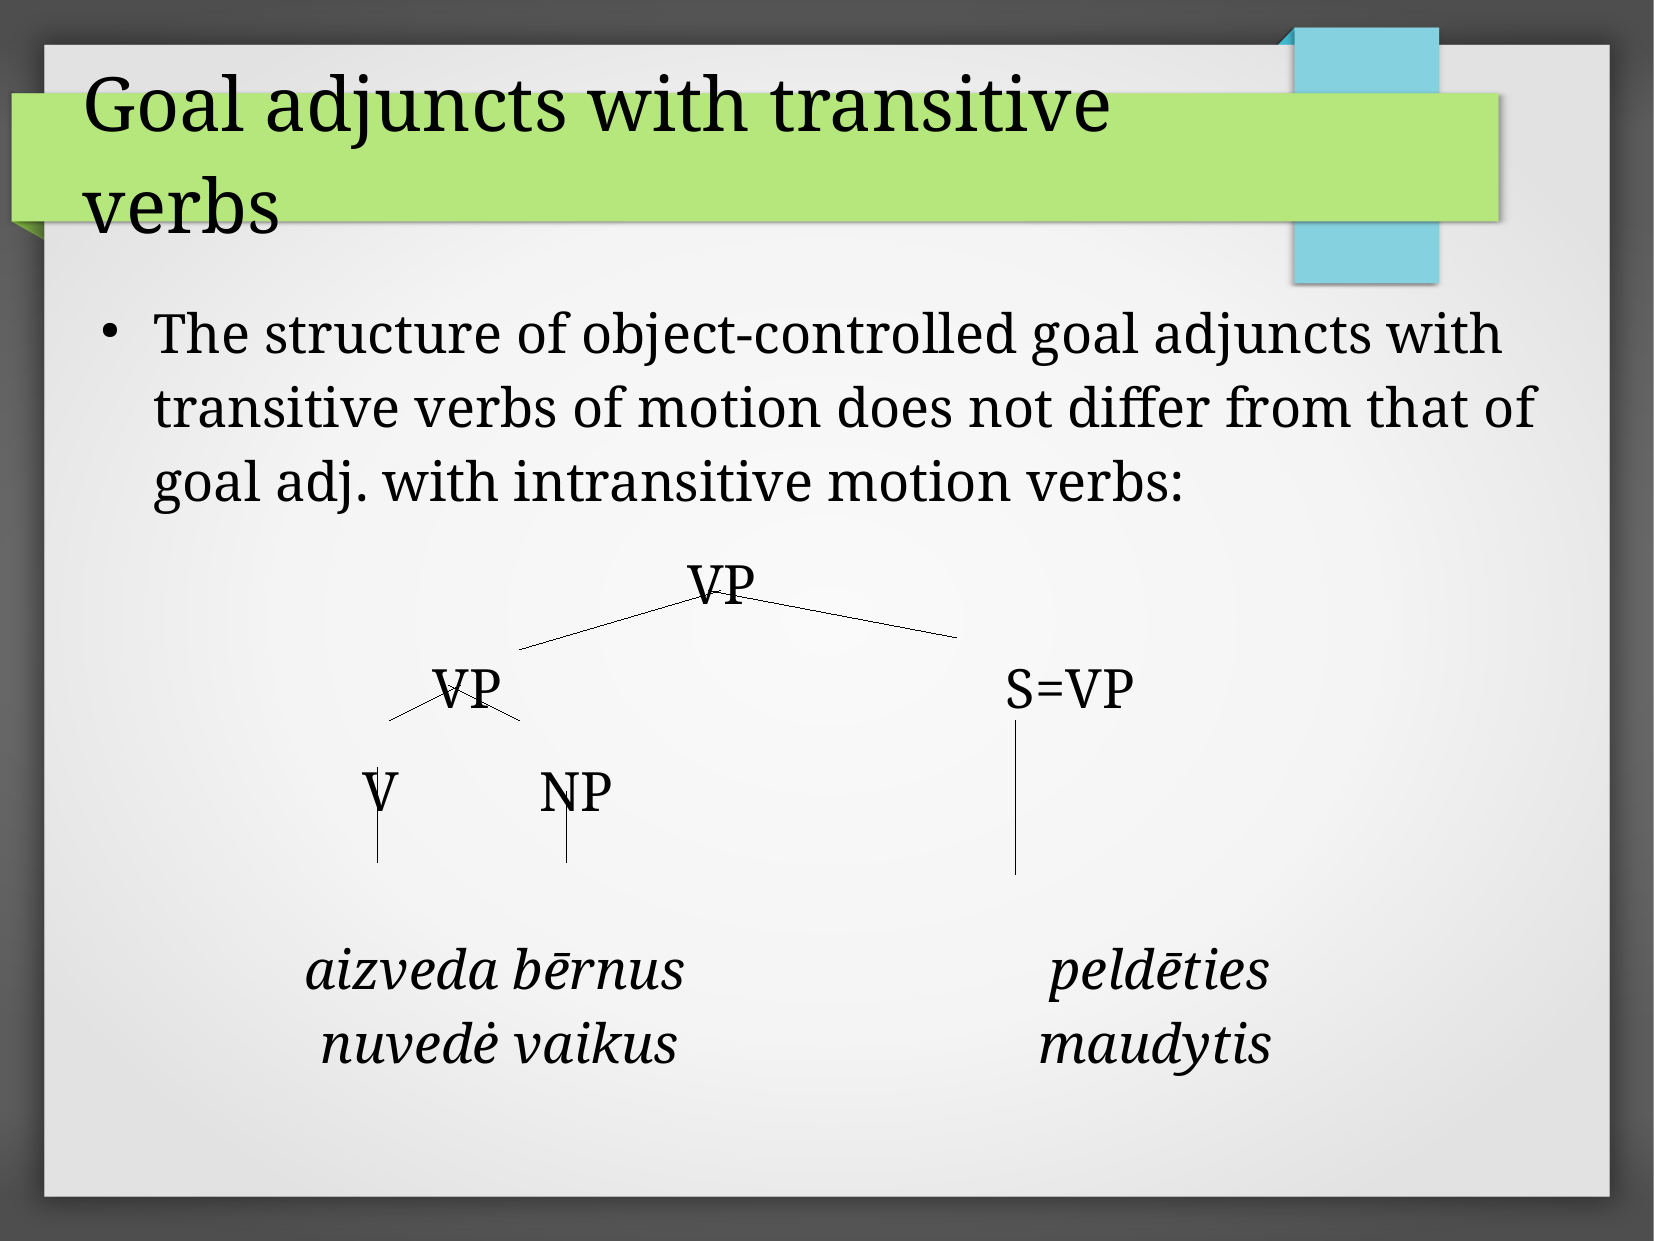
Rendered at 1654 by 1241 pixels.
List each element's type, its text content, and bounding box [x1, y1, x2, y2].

list The structure of object-controlled goal adjuncts with transitive verbs of motion does not differ from that of goal adj. with intransitive motion verbs: VP VP S=VP V NP aizveda bērnus peldēties nuvedė vaikus maudytis [82, 295, 1571, 1087]
picture [0, 0, 1654, 1241]
title Goal adjuncts with transitive verbs [82, 94, 1264, 213]
